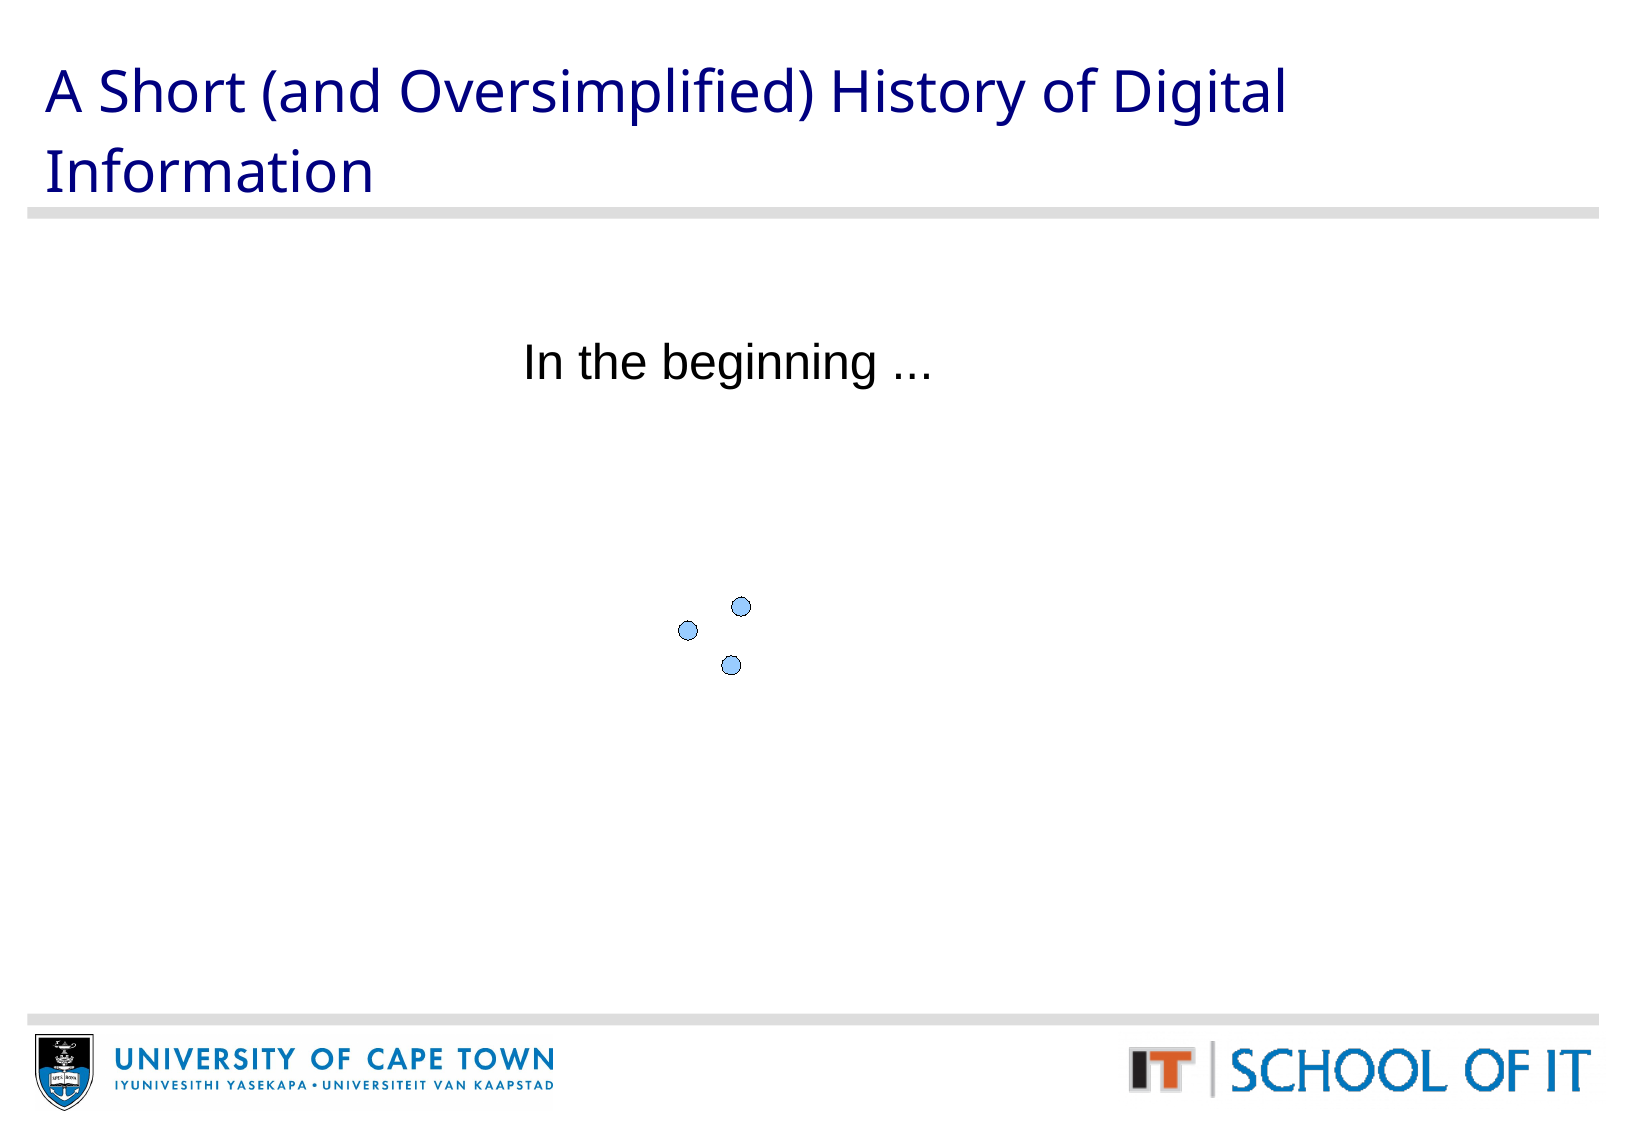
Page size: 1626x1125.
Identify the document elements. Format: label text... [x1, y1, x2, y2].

text_box [731, 596, 751, 617]
text_box [721, 655, 741, 675]
text_box [678, 620, 698, 641]
text_box In the beginning ... [507, 322, 949, 398]
picture [1118, 1030, 1606, 1109]
picture [35, 1034, 553, 1111]
title A Short (and Oversimplified) History of Digital Information [45, 66, 1583, 194]
